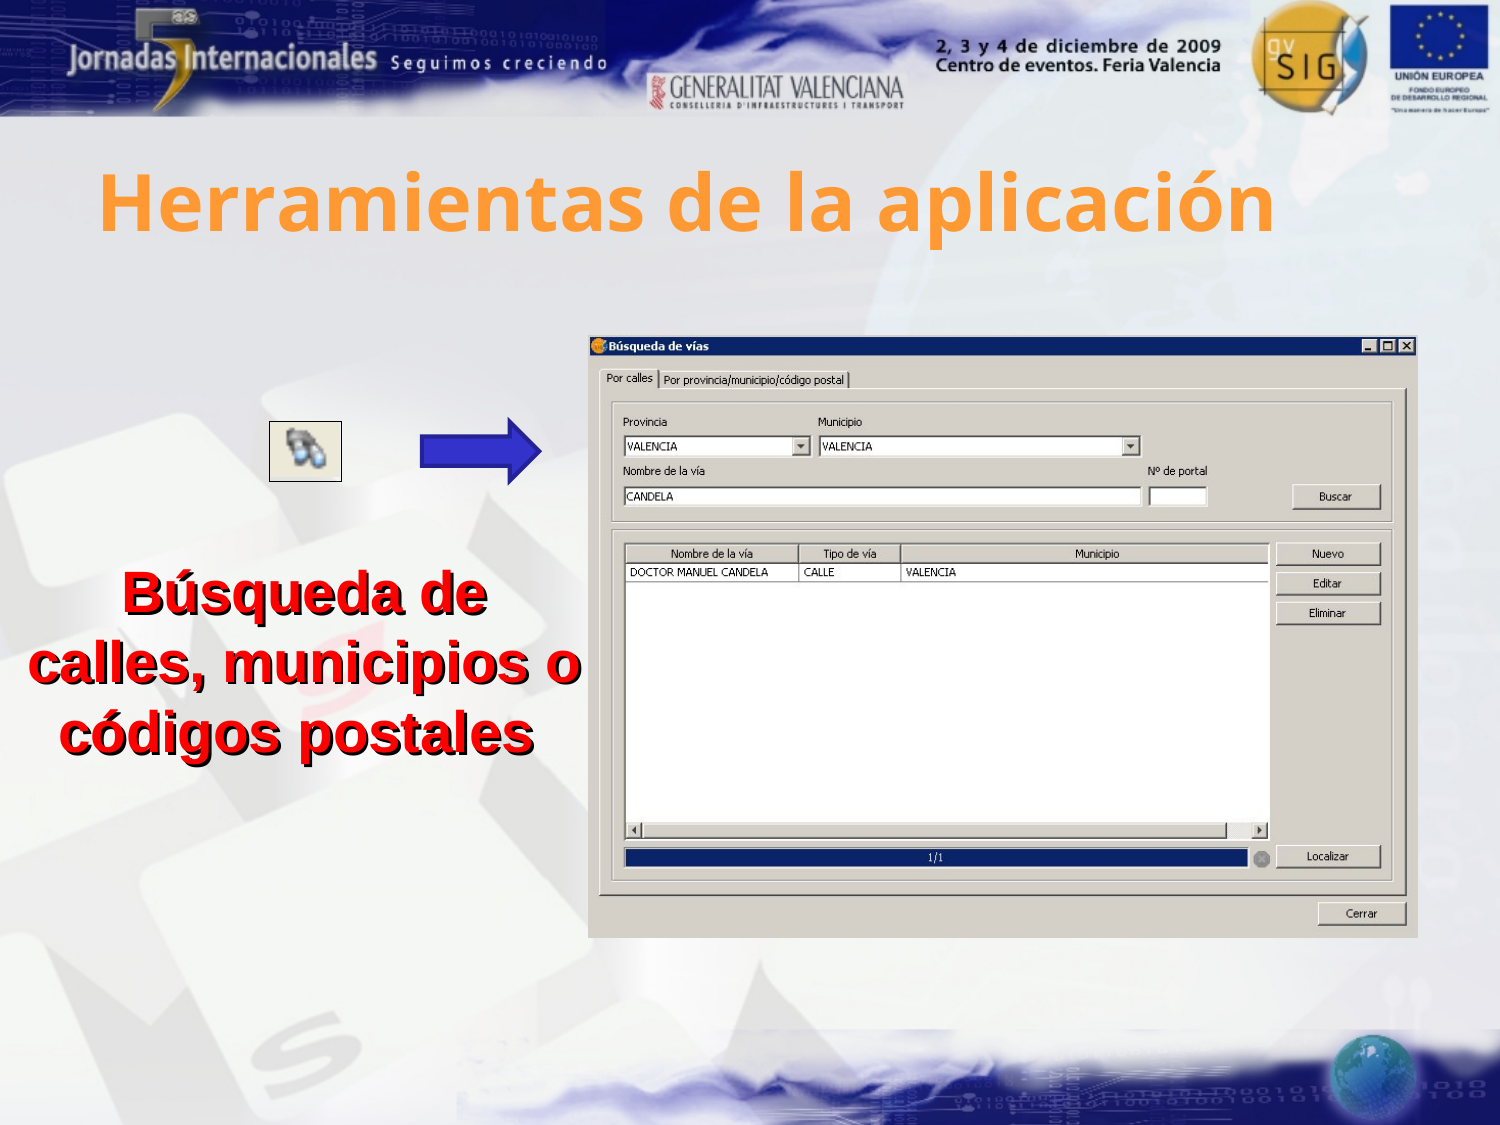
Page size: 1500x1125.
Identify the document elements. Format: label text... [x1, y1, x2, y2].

text_box Herramientas de la aplicación [82, 144, 1451, 270]
text_box Búsqueda de calles, municipios o códigos postales [11, 546, 598, 772]
picture [0, 0, 1500, 1125]
text_box [421, 421, 540, 481]
